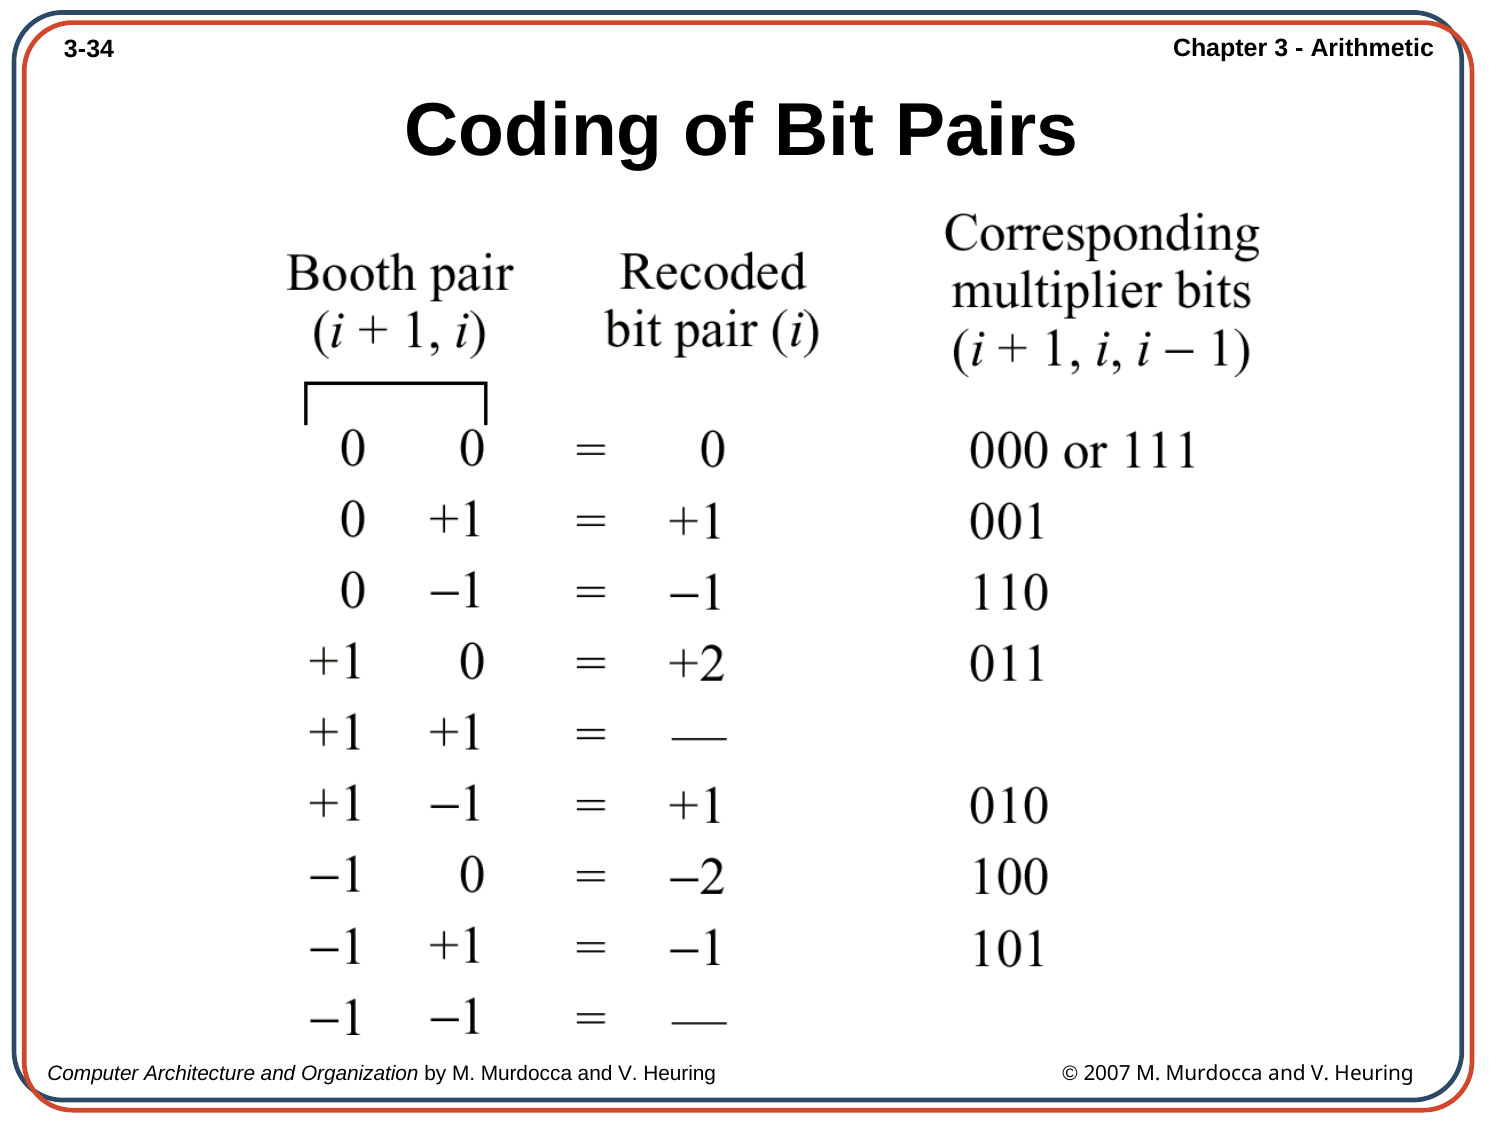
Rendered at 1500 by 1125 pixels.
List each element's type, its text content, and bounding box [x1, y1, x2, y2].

picture [287, 212, 1260, 1035]
title Coding of Bit Pairs [37, 74, 1447, 188]
